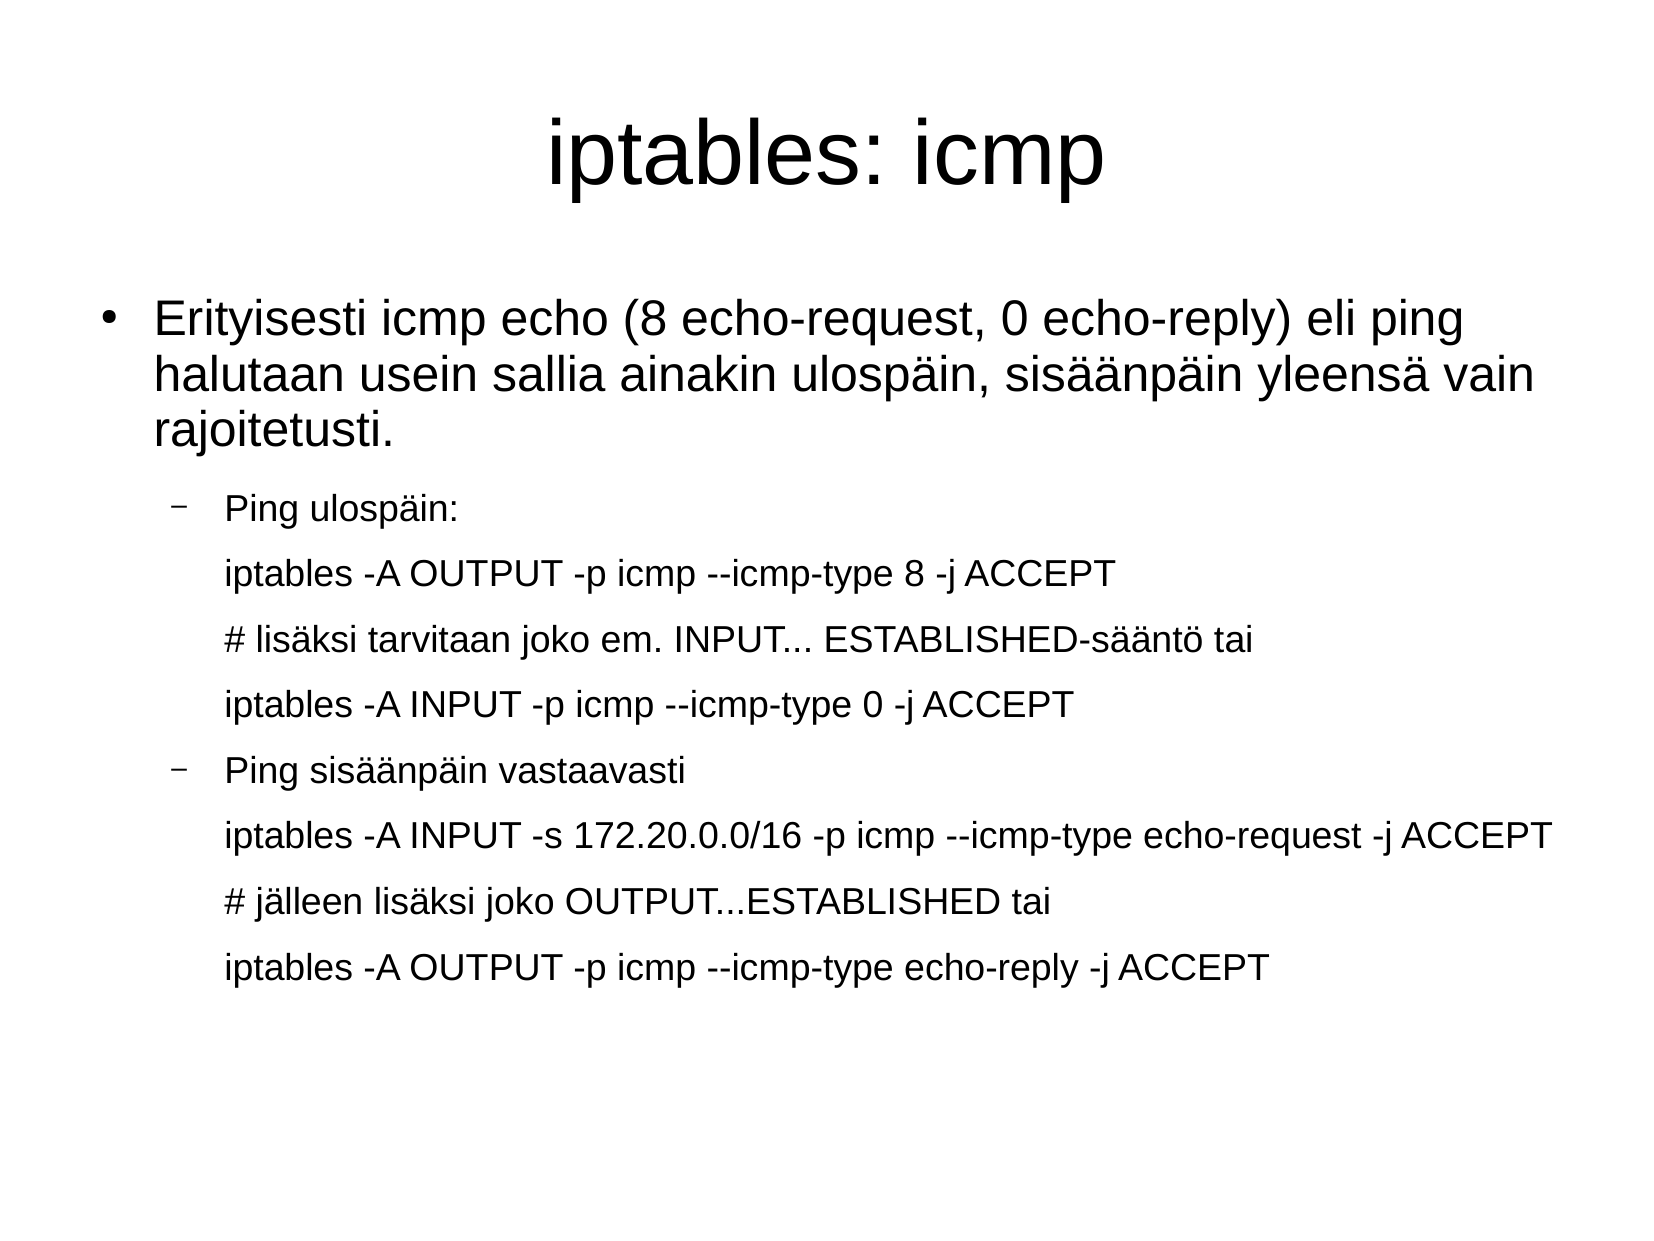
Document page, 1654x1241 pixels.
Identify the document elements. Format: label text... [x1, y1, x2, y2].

title iptables: icmp [82, 49, 1571, 257]
list Erityisesti icmp echo (8 echo-request, 0 echo-reply) eli ping halutaan usein sallia ainakin ulospäin, sisäänpäin yleensä vain rajoitetusti. Ping ulospäin: iptables -A OUTPUT -p icmp --icmp-type 8 -j ACCEPT # lisäksi tarvitaan joko em. INPUT... ESTABLISHED-sääntö tai iptables -A INPUT -p icmp --icmp-type 0 -j ACCEPT Ping sisäänpäin vastaavasti iptables -A INPUT -s 172.20.0.0/16 -p icmp --icmp-type echo-request -j ACCEPT # jälleen lisäksi joko OUTPUT...ESTABLISHED tai iptables -A OUTPUT -p icmp --icmp-type echo-reply -j ACCEPT [82, 290, 1571, 1010]
